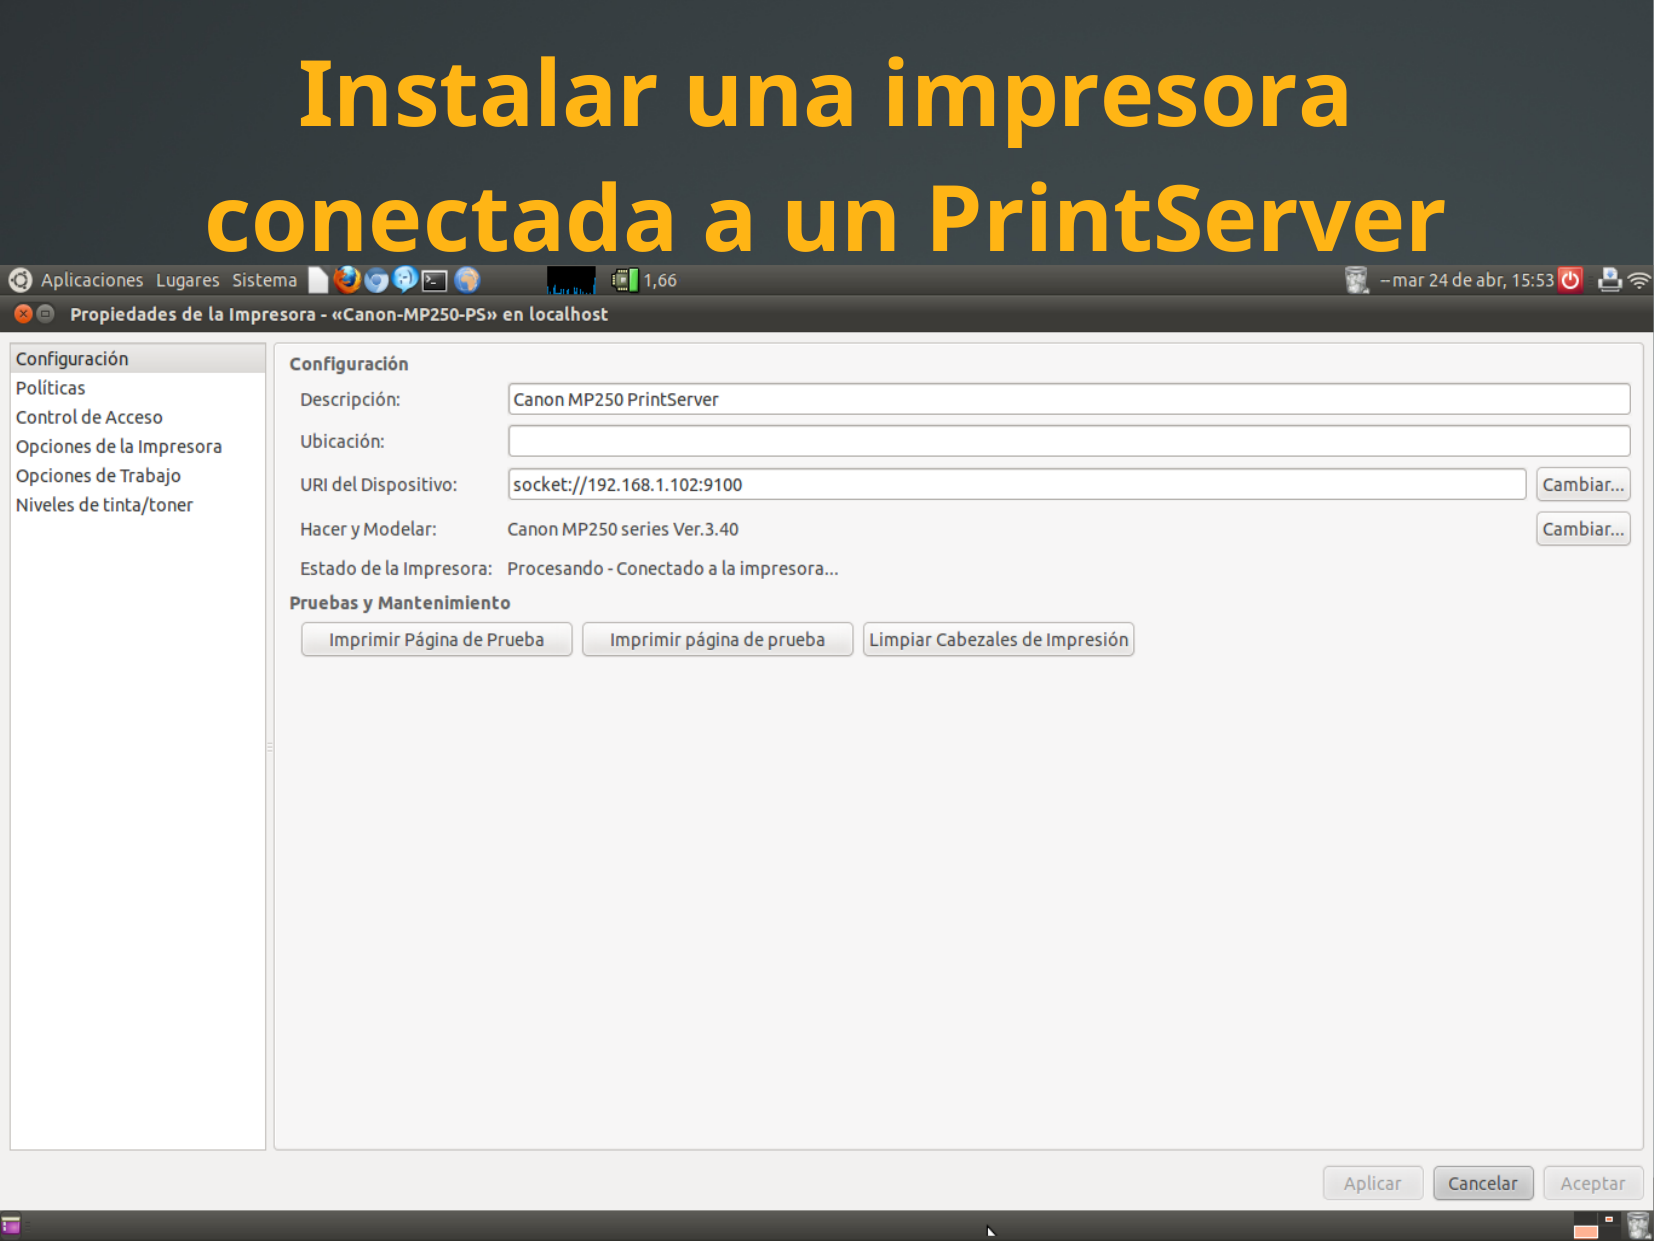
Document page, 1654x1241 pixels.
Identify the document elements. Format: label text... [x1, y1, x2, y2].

title Instalar una impresora conectada a un PrintServer [82, 49, 1571, 257]
picture [0, 0, 1654, 1241]
